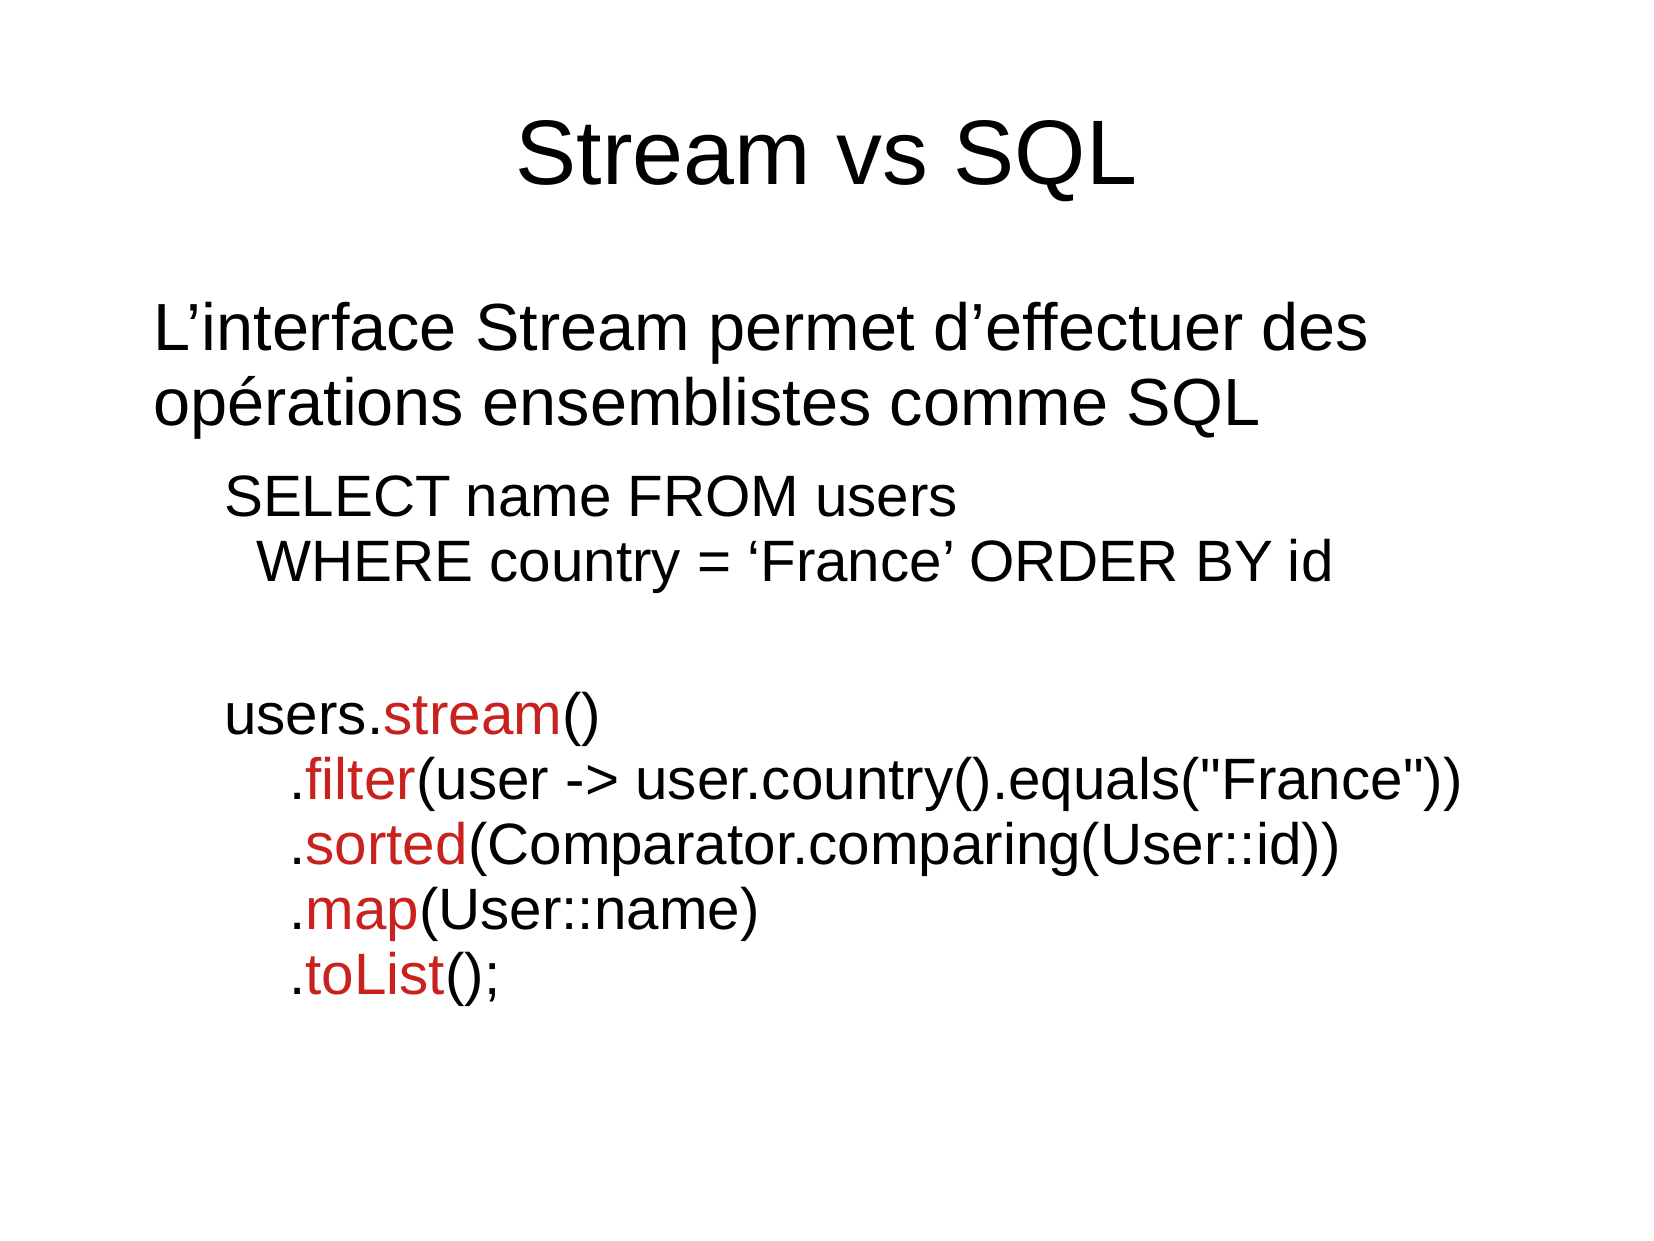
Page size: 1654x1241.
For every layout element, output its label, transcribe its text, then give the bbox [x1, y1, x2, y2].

title Stream vs SQL [82, 49, 1571, 257]
list L’interface Stream permet d’effectuer des opérations ensemblistes comme SQL SELECT name FROM users WHERE country = ‘France’ ORDER BY id users.stream() .filter(user -> user.country().equals("France")) .sorted(Comparator.comparing(User::id)) .map(User::name) .toList(); [82, 290, 1571, 1010]
